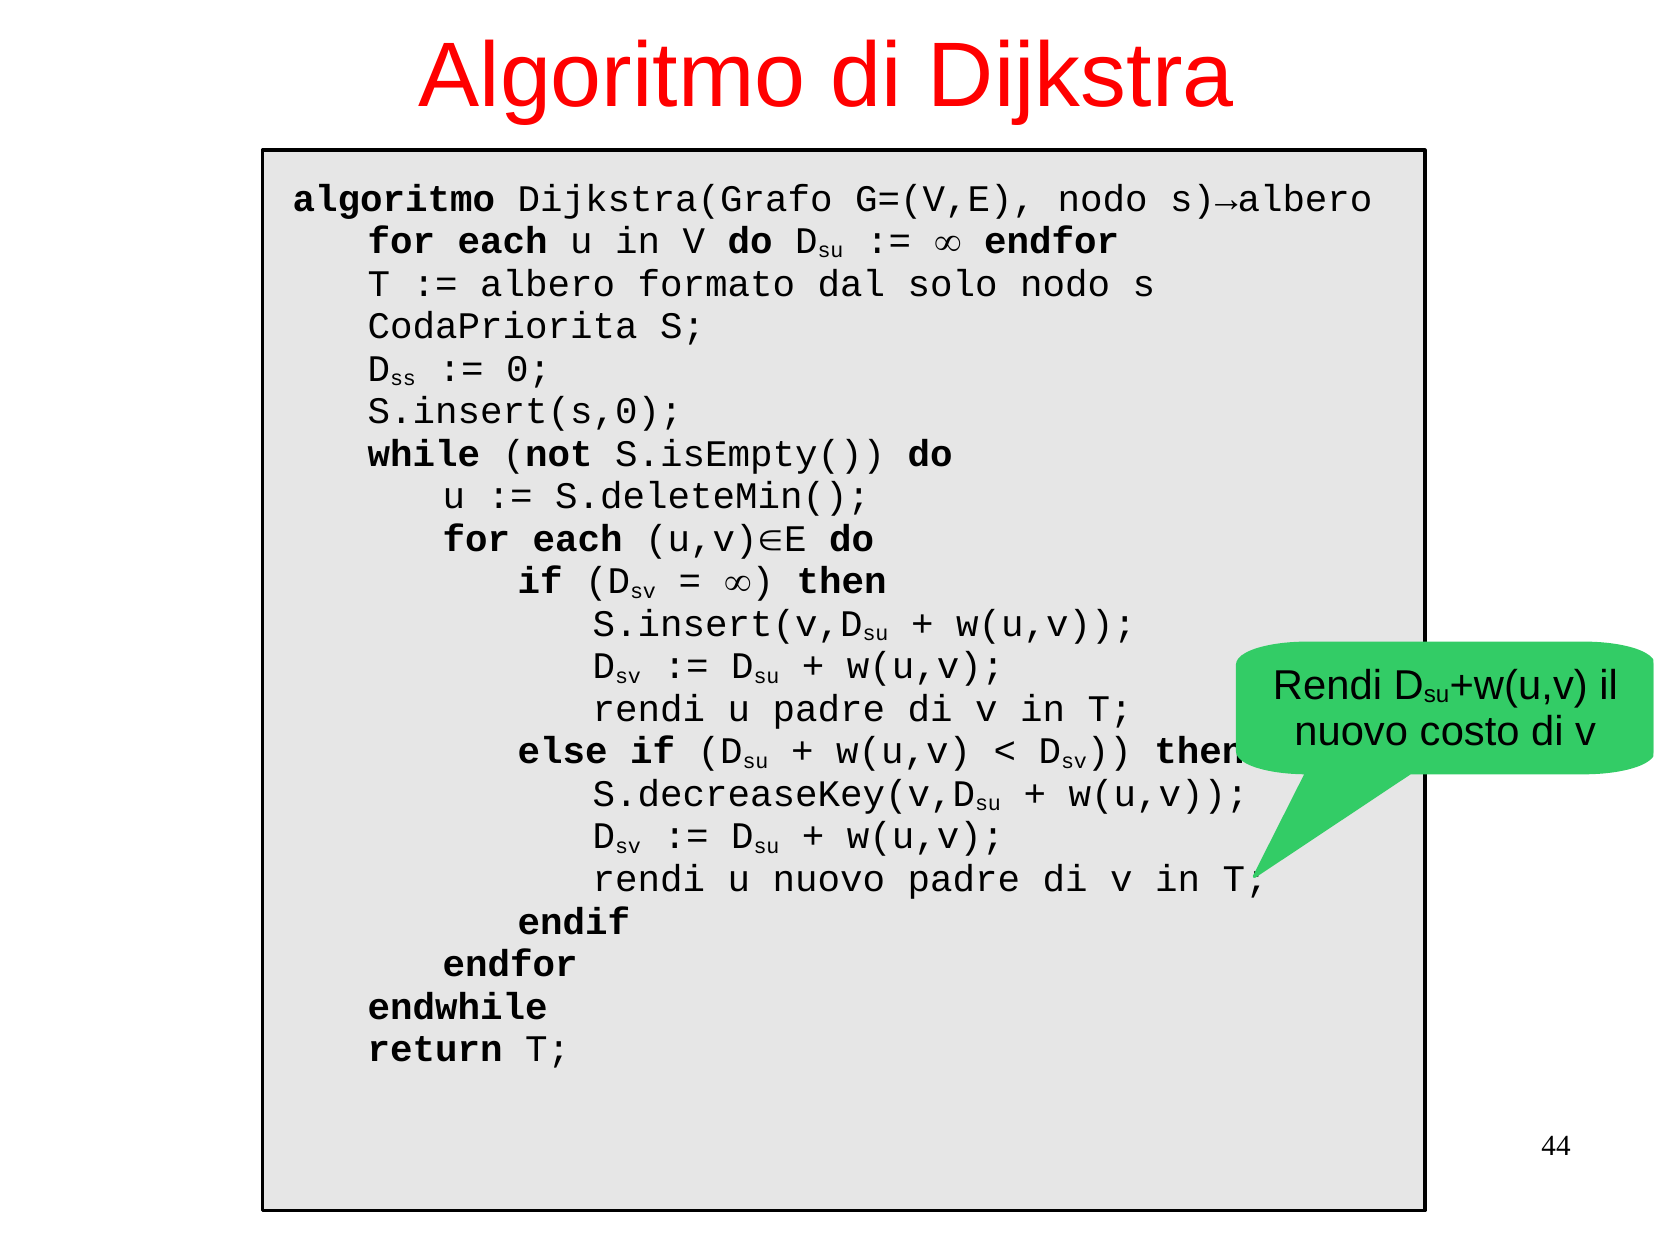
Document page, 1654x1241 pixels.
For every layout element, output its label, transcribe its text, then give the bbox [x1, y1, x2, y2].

text_box Rendi Dsu+w(u,v) il nuovo costo di v [1237, 643, 1654, 877]
text_box algoritmo Dijkstra(Grafo G=(V,E), nodo s)→albero for each u in V do Dsu :=  endfor T := albero formato dal solo nodo s CodaPriorita S; Dss := 0; S.insert(s,0); while (not S.isEmpty()) do u := S.deleteMin(); for each (u,v)E do if (Dsv = ) then S.insert(v,Dsu + w(u,v)); Dsv := Dsu + w(u,v); rendi u padre di v in T; else if (Dsu + w(u,v) < Dsv)) then S.decreaseKey(v,Dsu + w(u,v)); Dsv := Dsu + w(u,v); rendi u nuovo padre di v in T; endif endfor endwhile return T; [262, 150, 1426, 1211]
title Algoritmo di Dijkstra [82, 0, 1571, 151]
